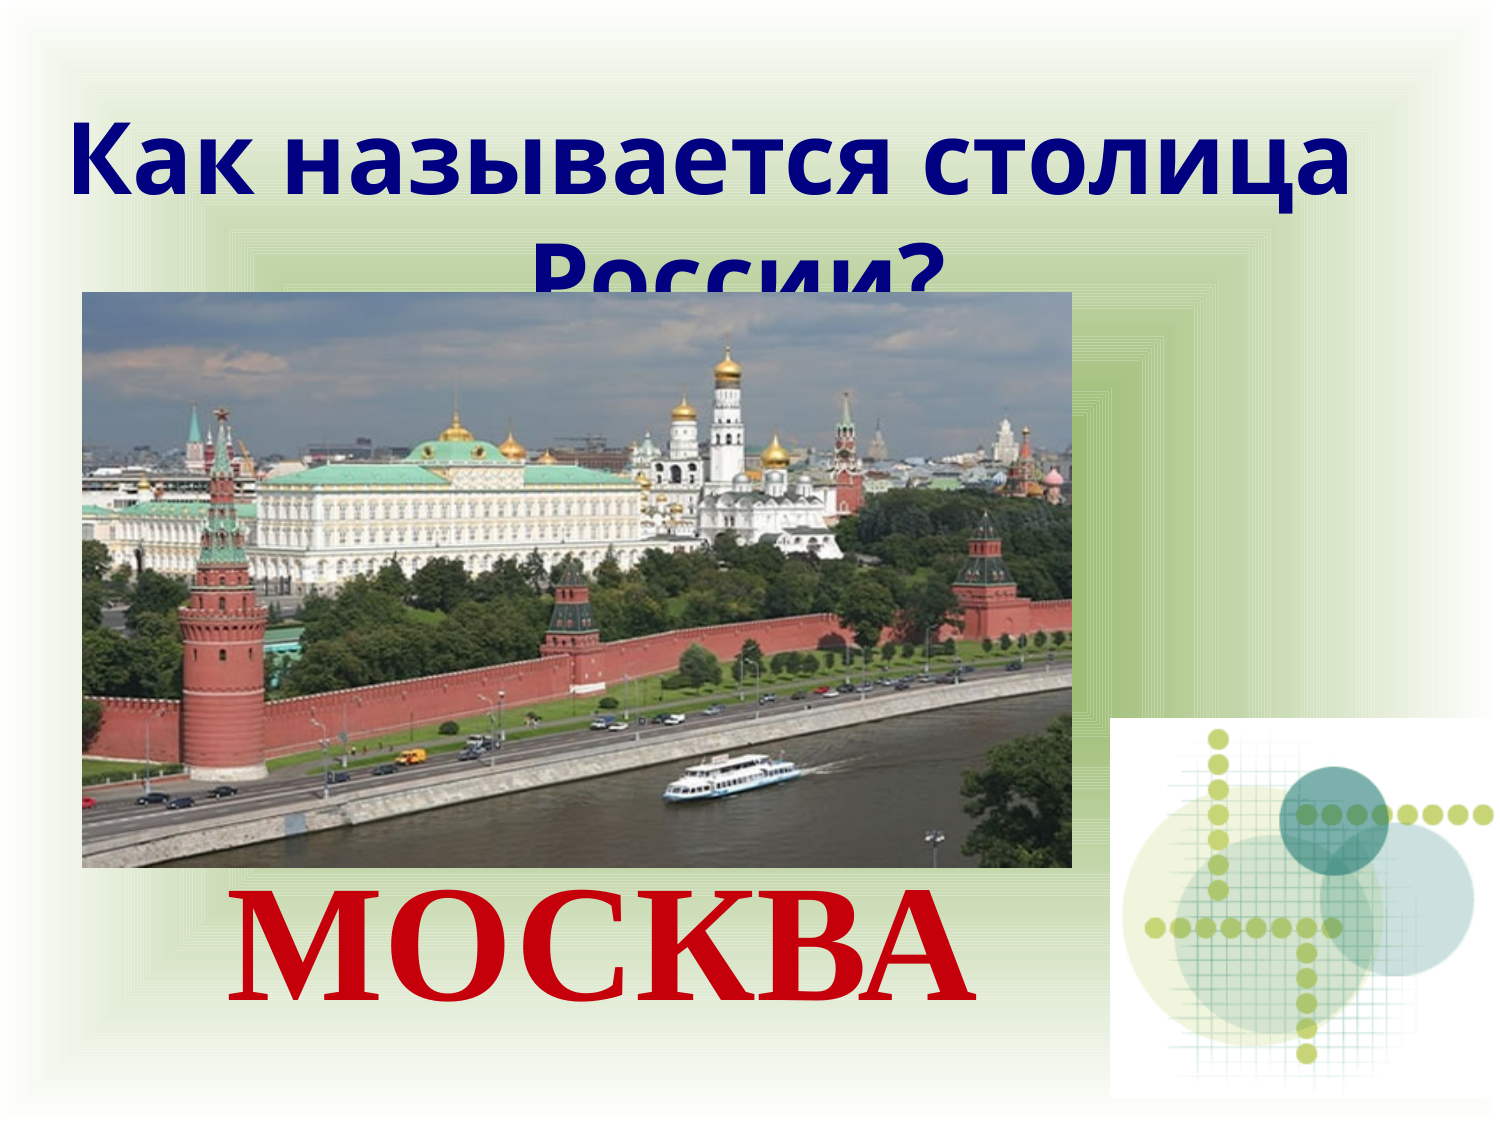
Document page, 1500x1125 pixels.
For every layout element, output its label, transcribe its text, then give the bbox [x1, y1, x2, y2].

text_box МОСКВА [26, 803, 1179, 1075]
picture [82, 292, 1072, 803]
text_box Как называется столица России? [53, 93, 1420, 215]
